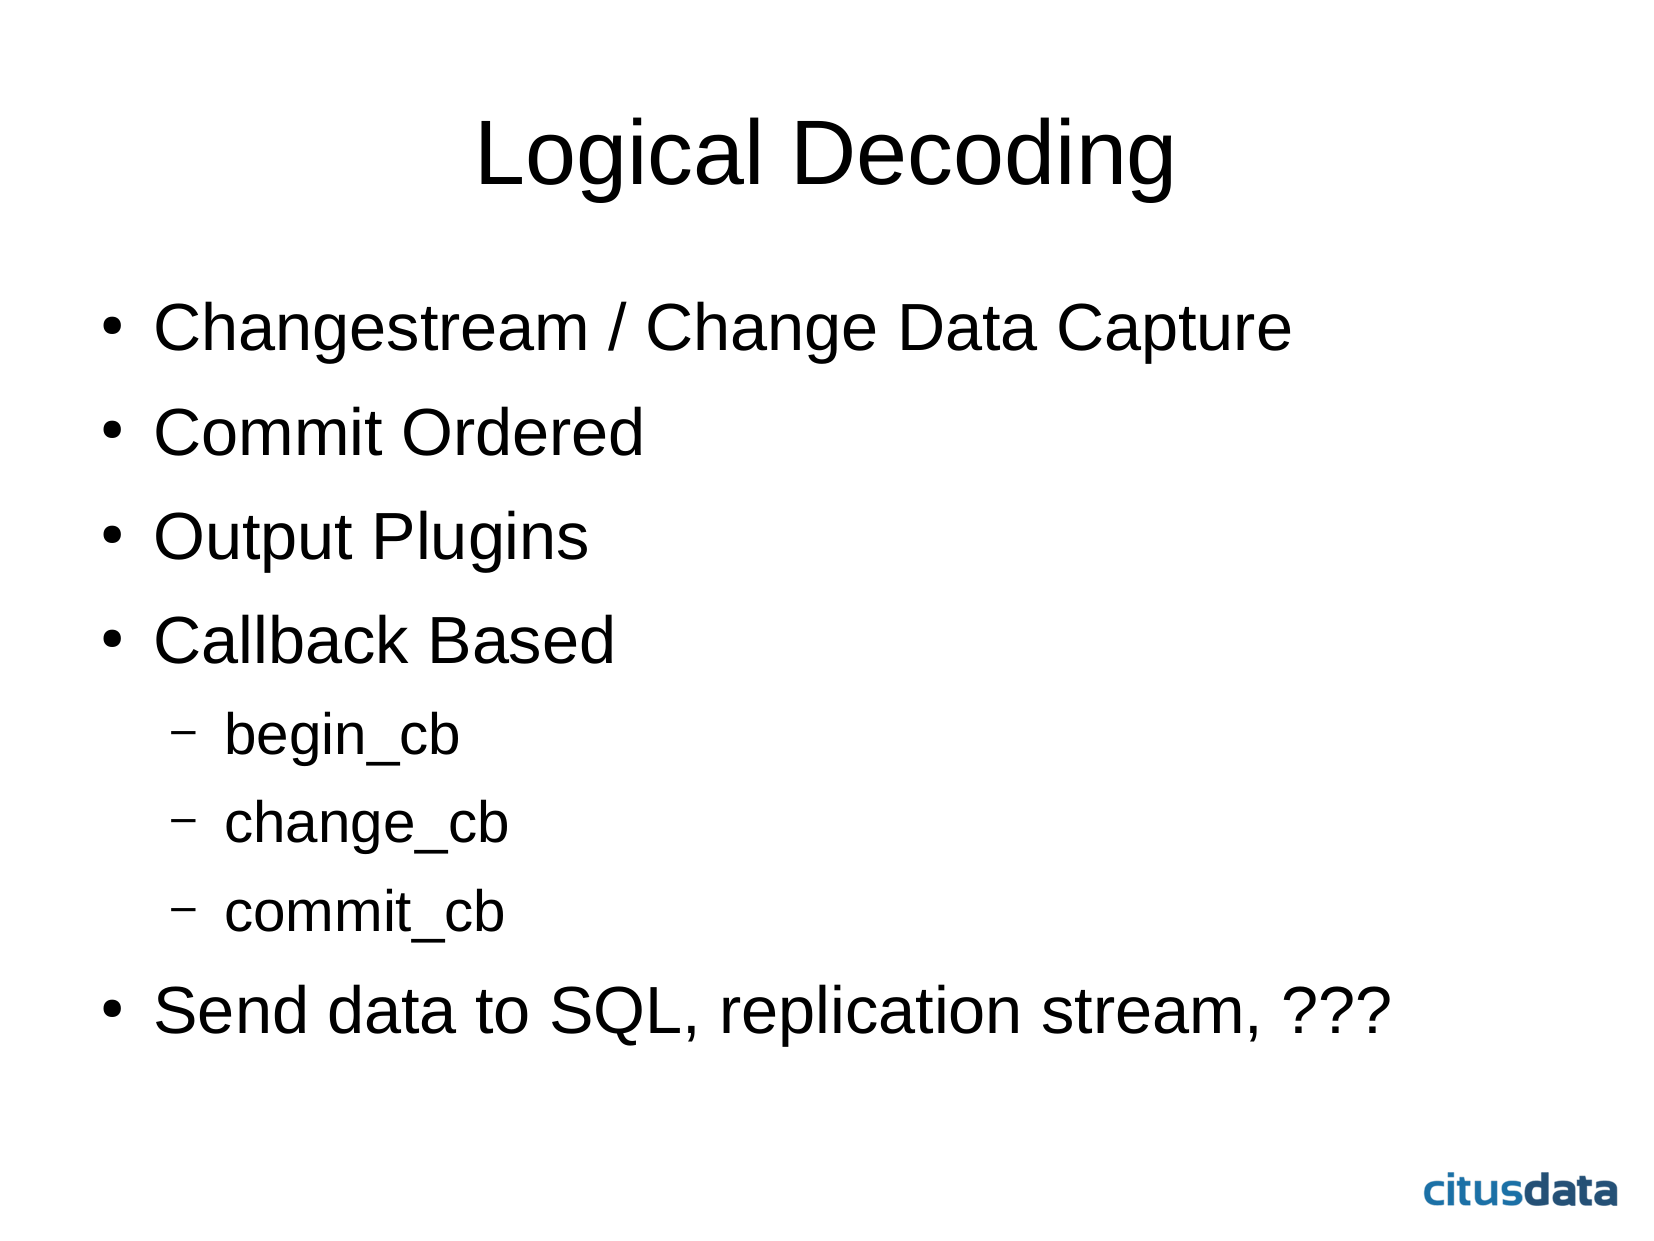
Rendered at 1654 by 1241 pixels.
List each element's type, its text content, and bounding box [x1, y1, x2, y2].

list Changestream / Change Data Capture Commit Ordered Output Plugins Callback Based begin_cb change_cb commit_cb Send data to SQL, replication stream, ??? [82, 290, 1571, 1096]
title Logical Decoding [82, 49, 1571, 257]
picture [1420, 1167, 1622, 1209]
